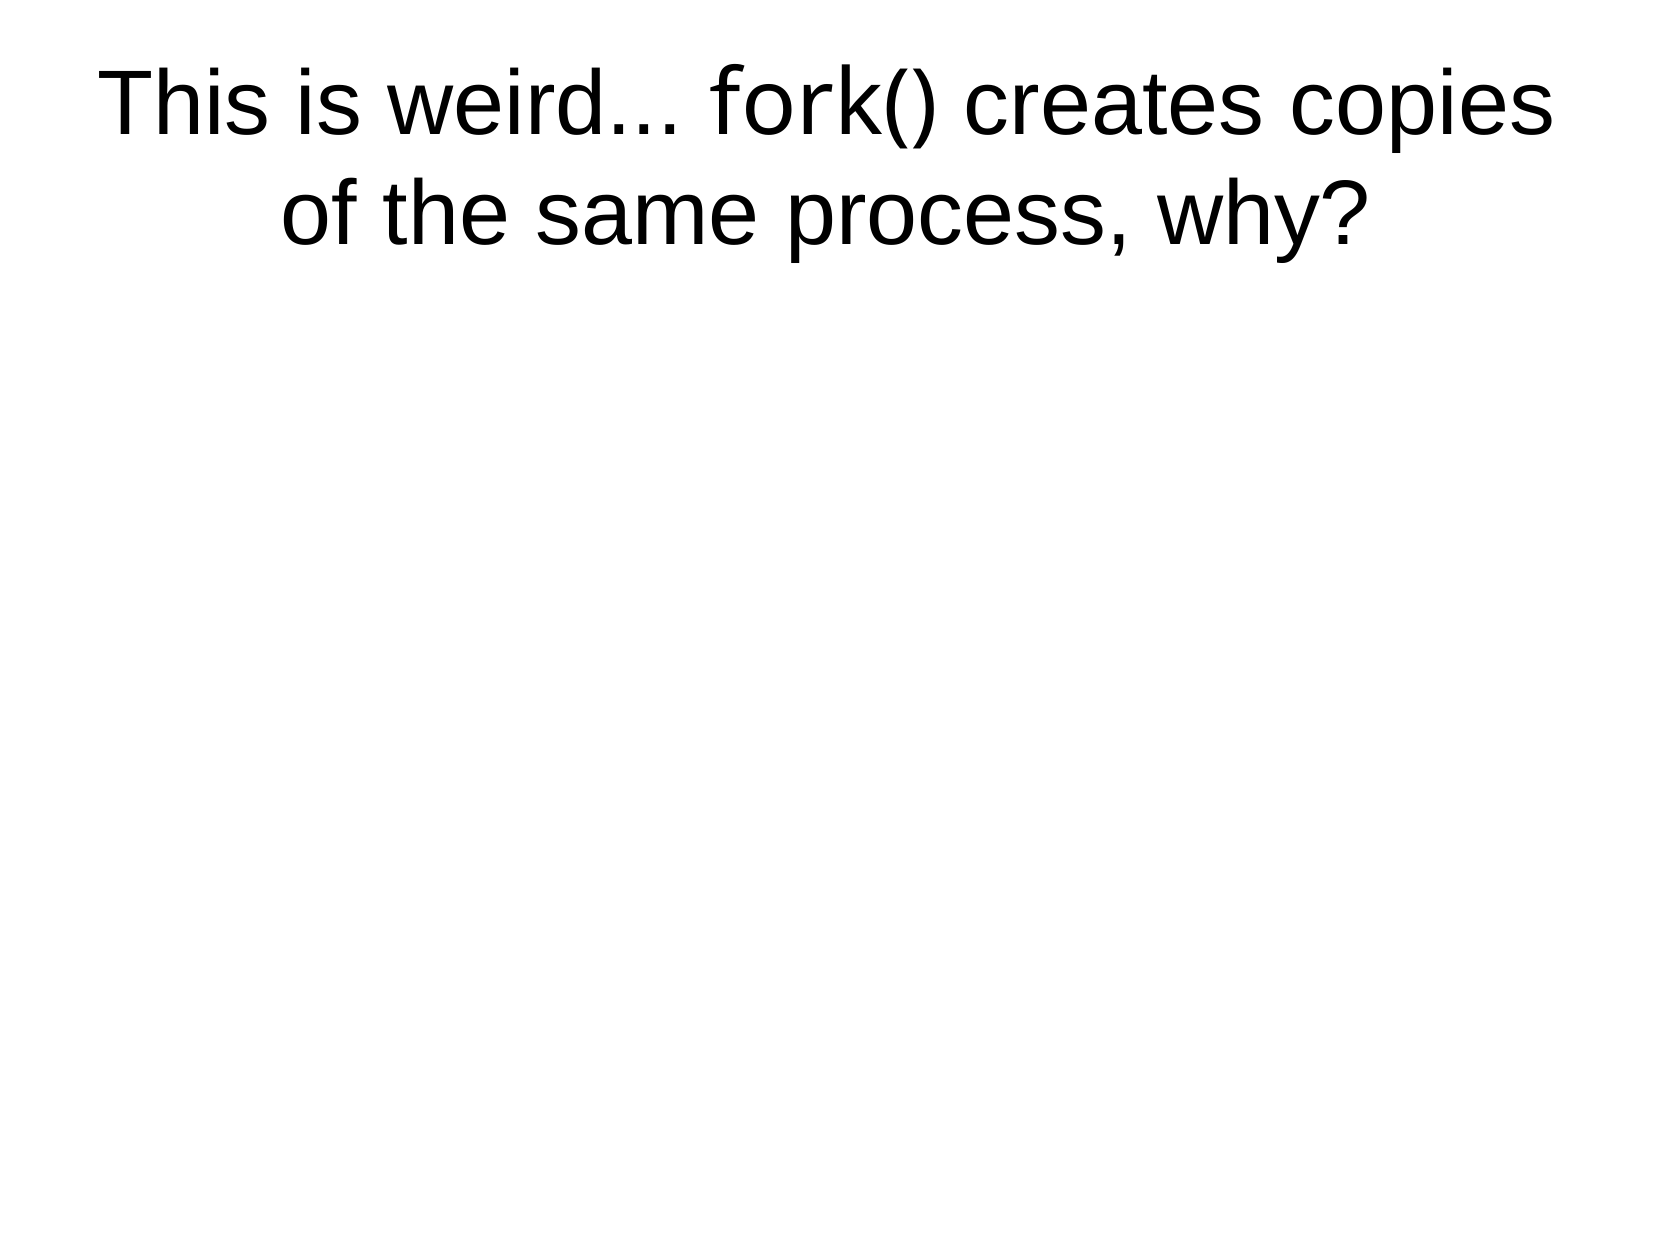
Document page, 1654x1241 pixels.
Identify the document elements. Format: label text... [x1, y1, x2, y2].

title This is weird... fork() creates copies of the same process, why? [82, 40, 1571, 266]
